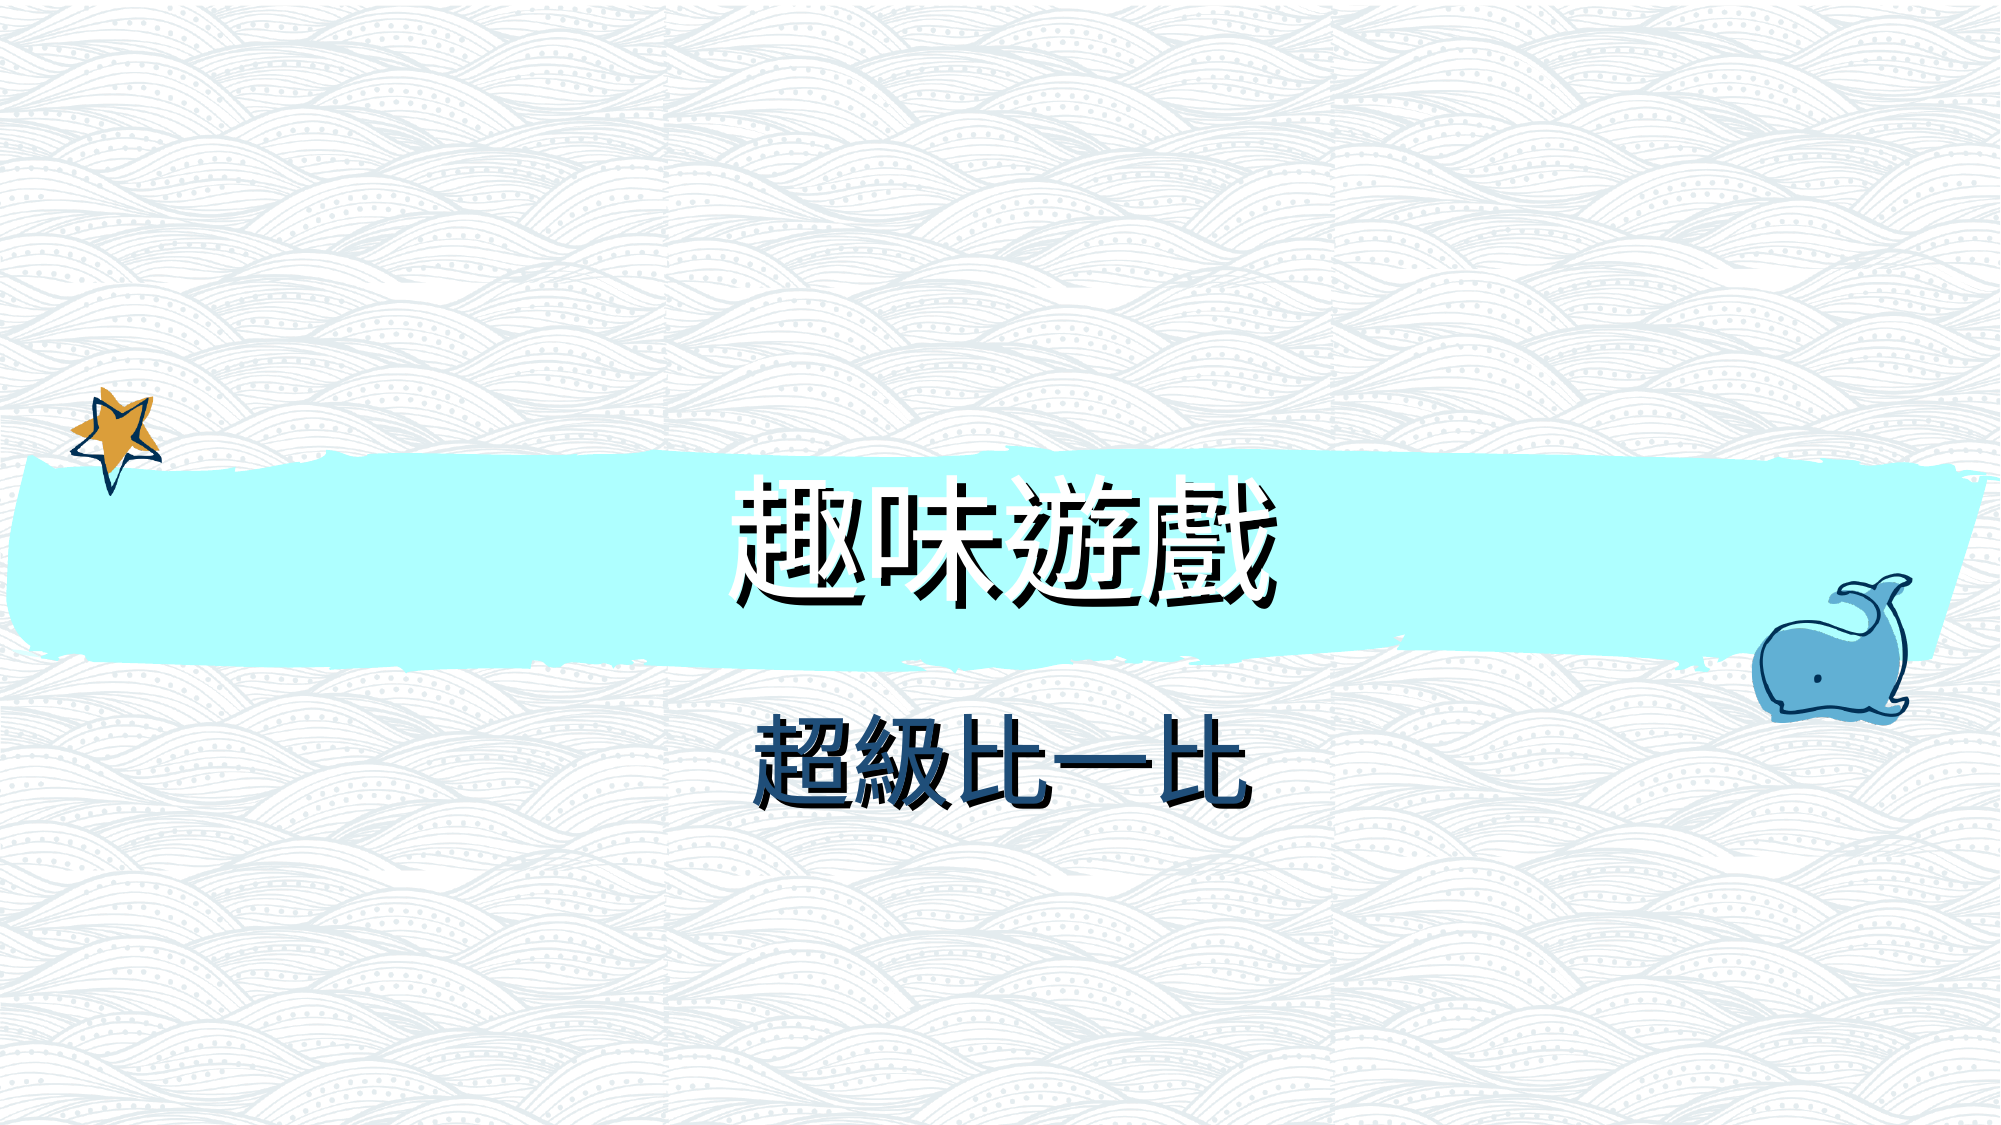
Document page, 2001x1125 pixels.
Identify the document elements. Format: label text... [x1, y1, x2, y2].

text_box 趣味遊戲 [421, 409, 1580, 628]
text_box 超級比一比 [572, 678, 1429, 828]
